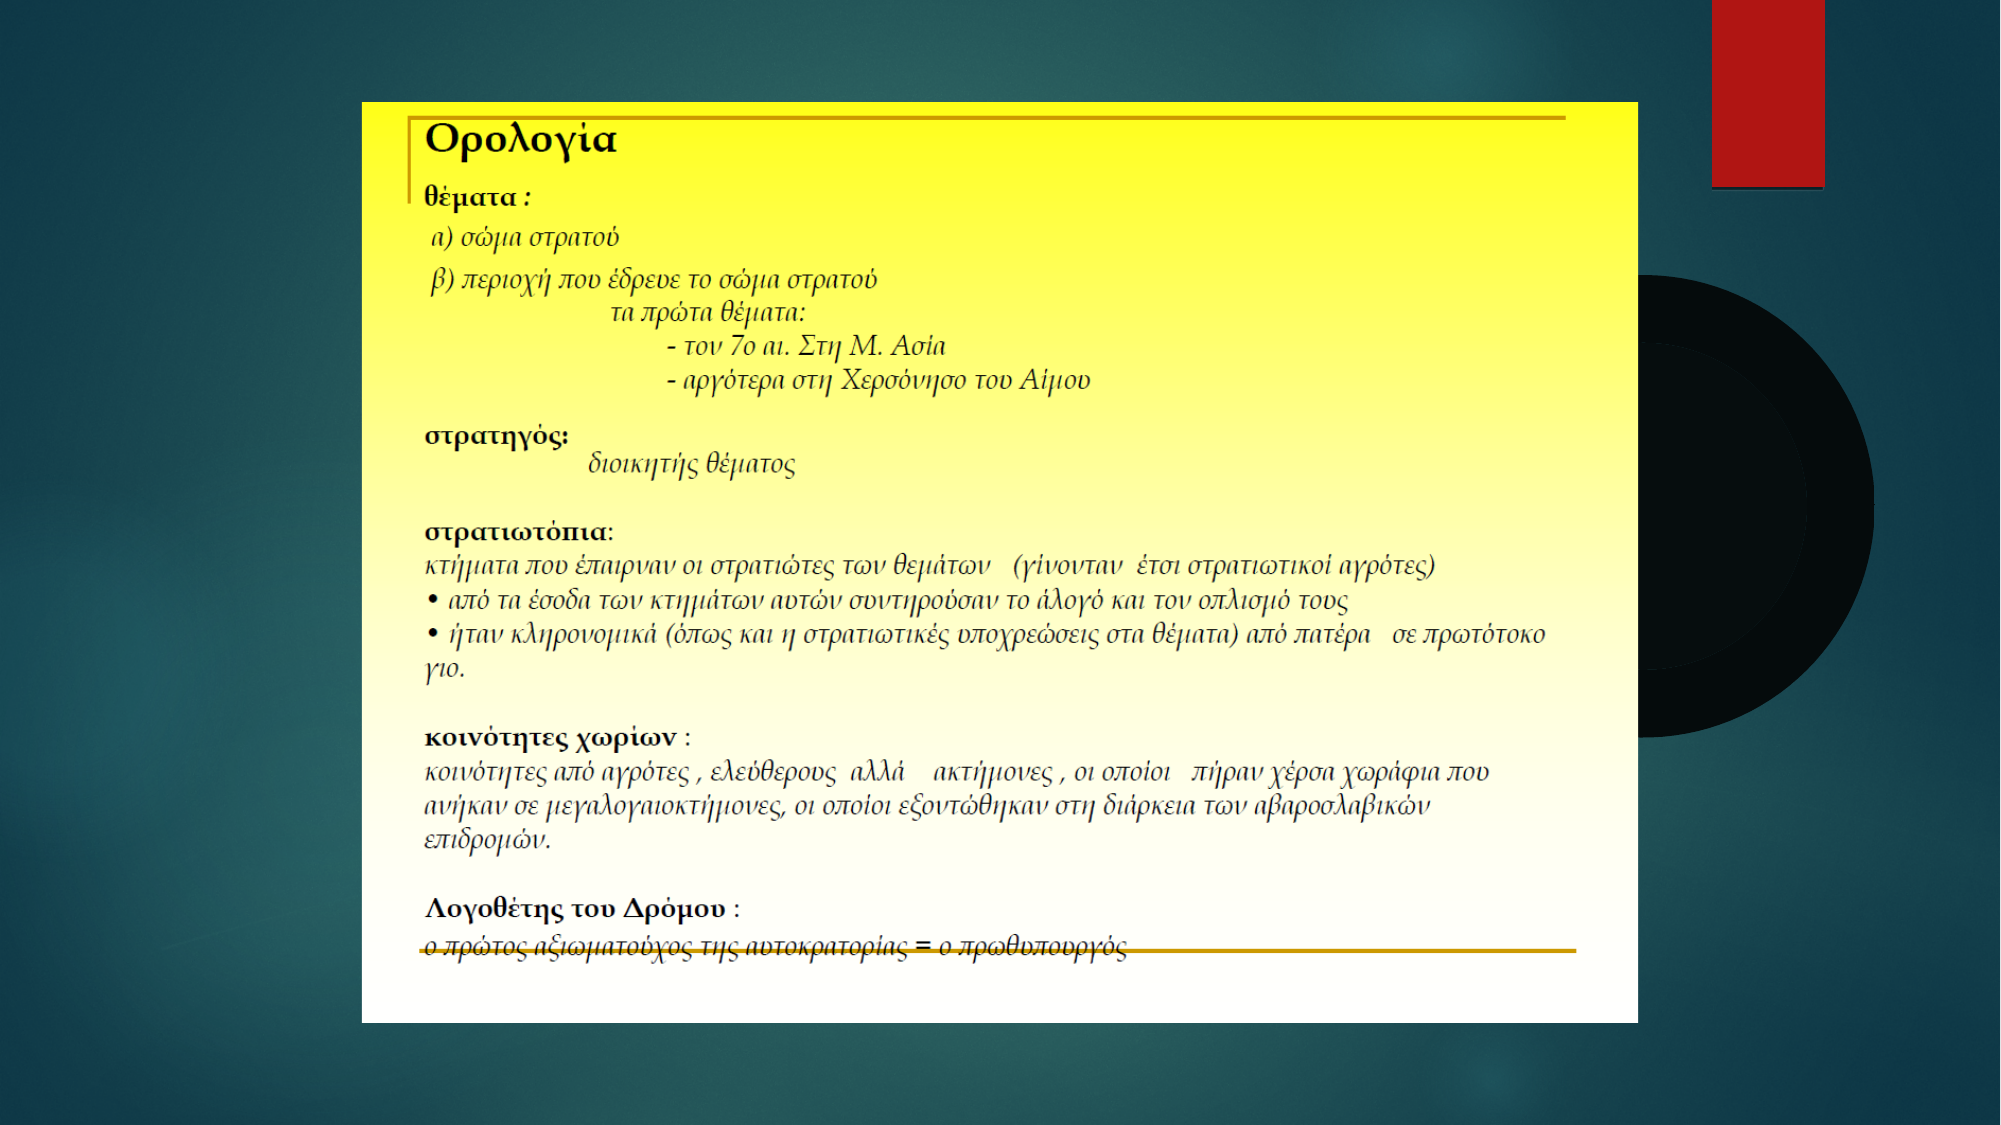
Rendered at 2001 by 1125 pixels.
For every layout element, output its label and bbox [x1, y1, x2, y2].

picture [361, 102, 1639, 1023]
